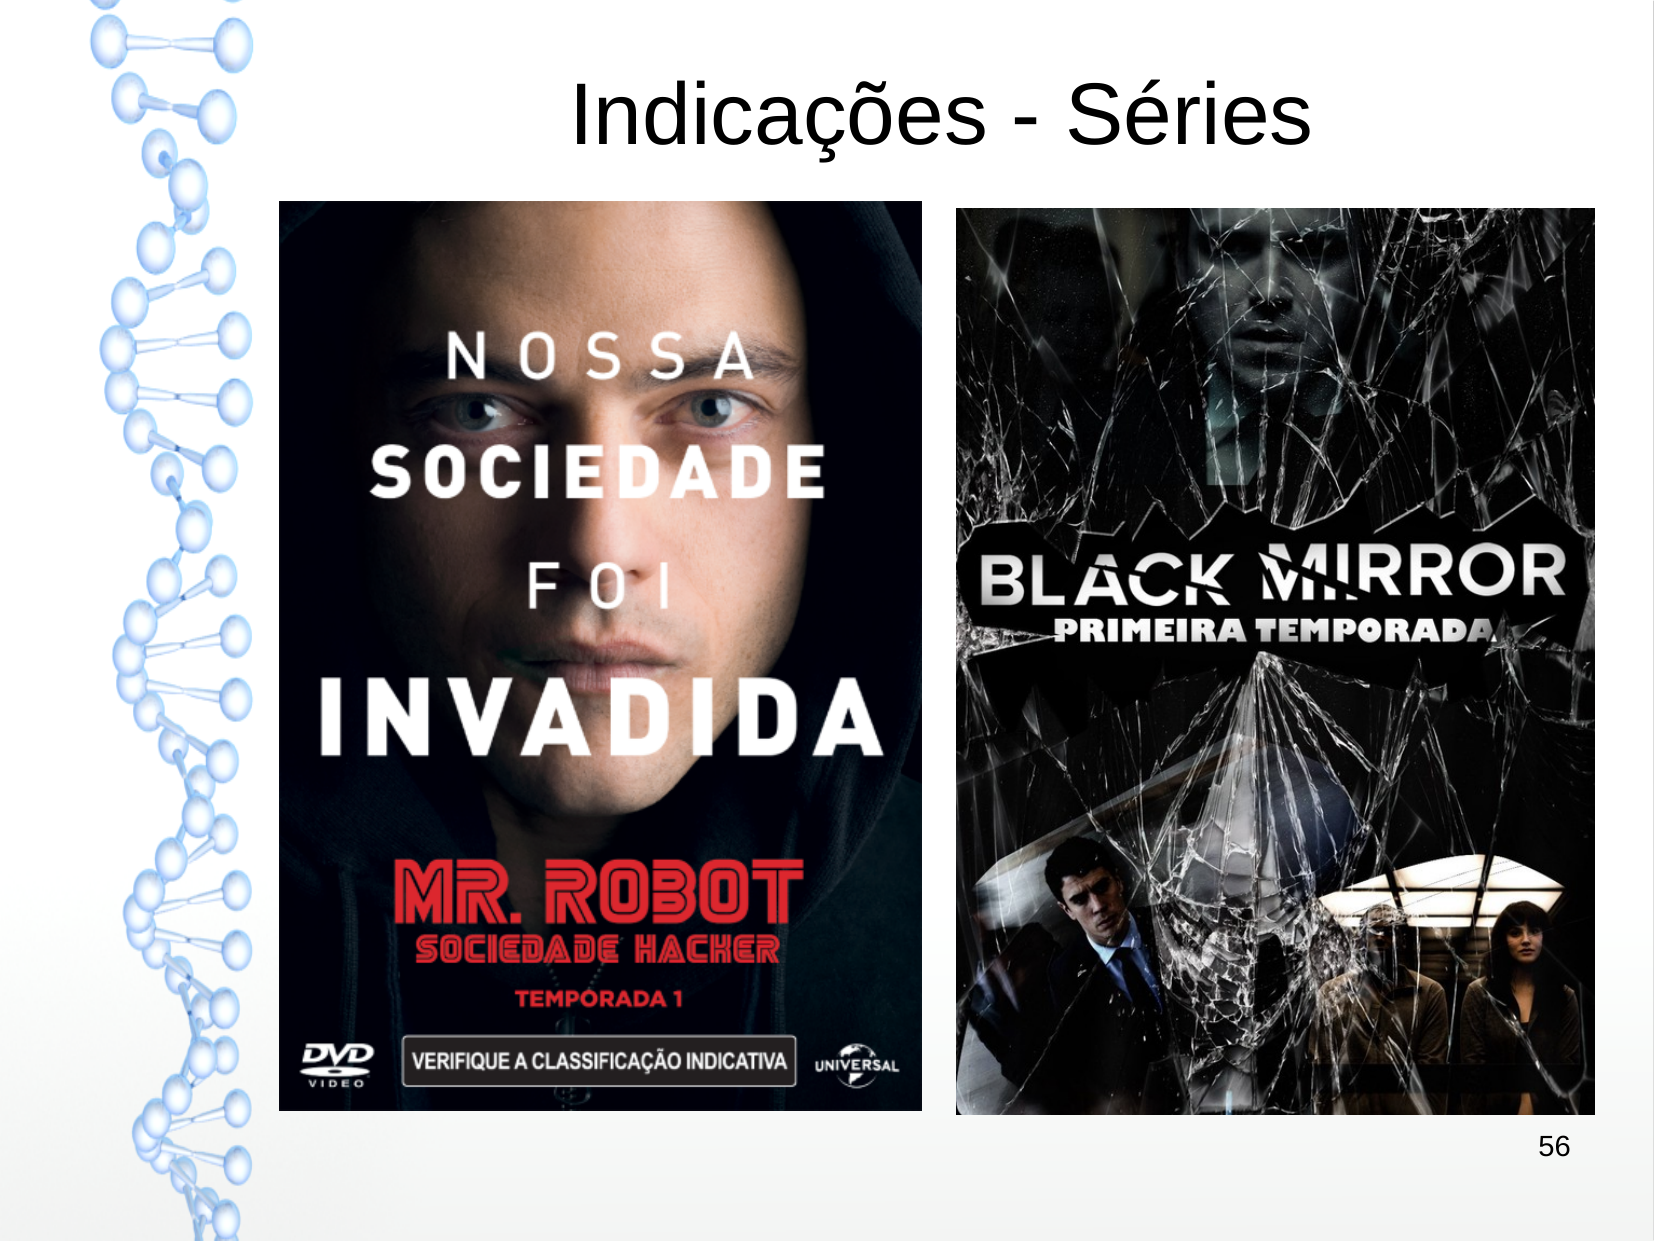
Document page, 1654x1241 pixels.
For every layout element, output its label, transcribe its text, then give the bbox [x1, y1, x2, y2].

picture [0, 0, 1654, 1241]
title Indicações - Séries [277, 11, 1607, 217]
